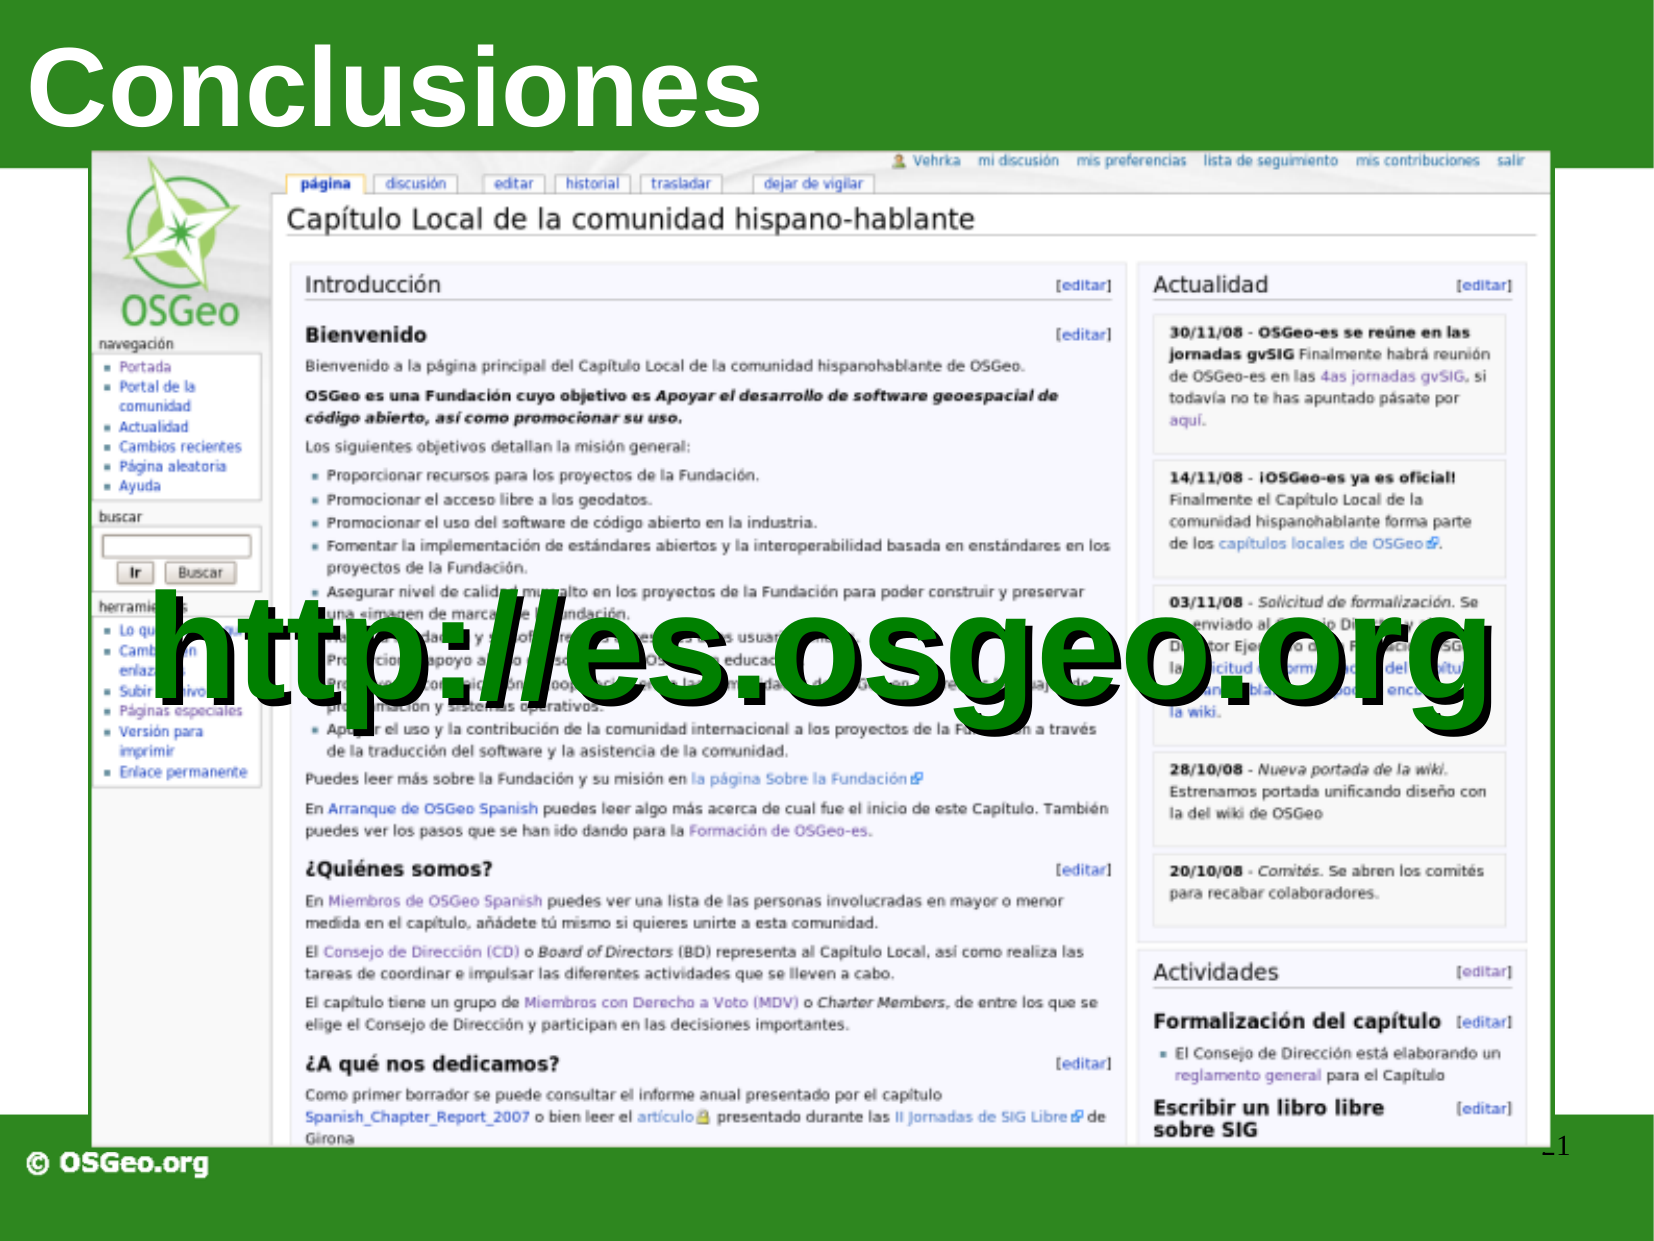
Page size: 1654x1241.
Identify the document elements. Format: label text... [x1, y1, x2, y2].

text_box http://es.osgeo.org [130, 555, 1513, 764]
picture [0, 0, 1654, 1241]
text_box Conclusiones [12, 17, 780, 178]
